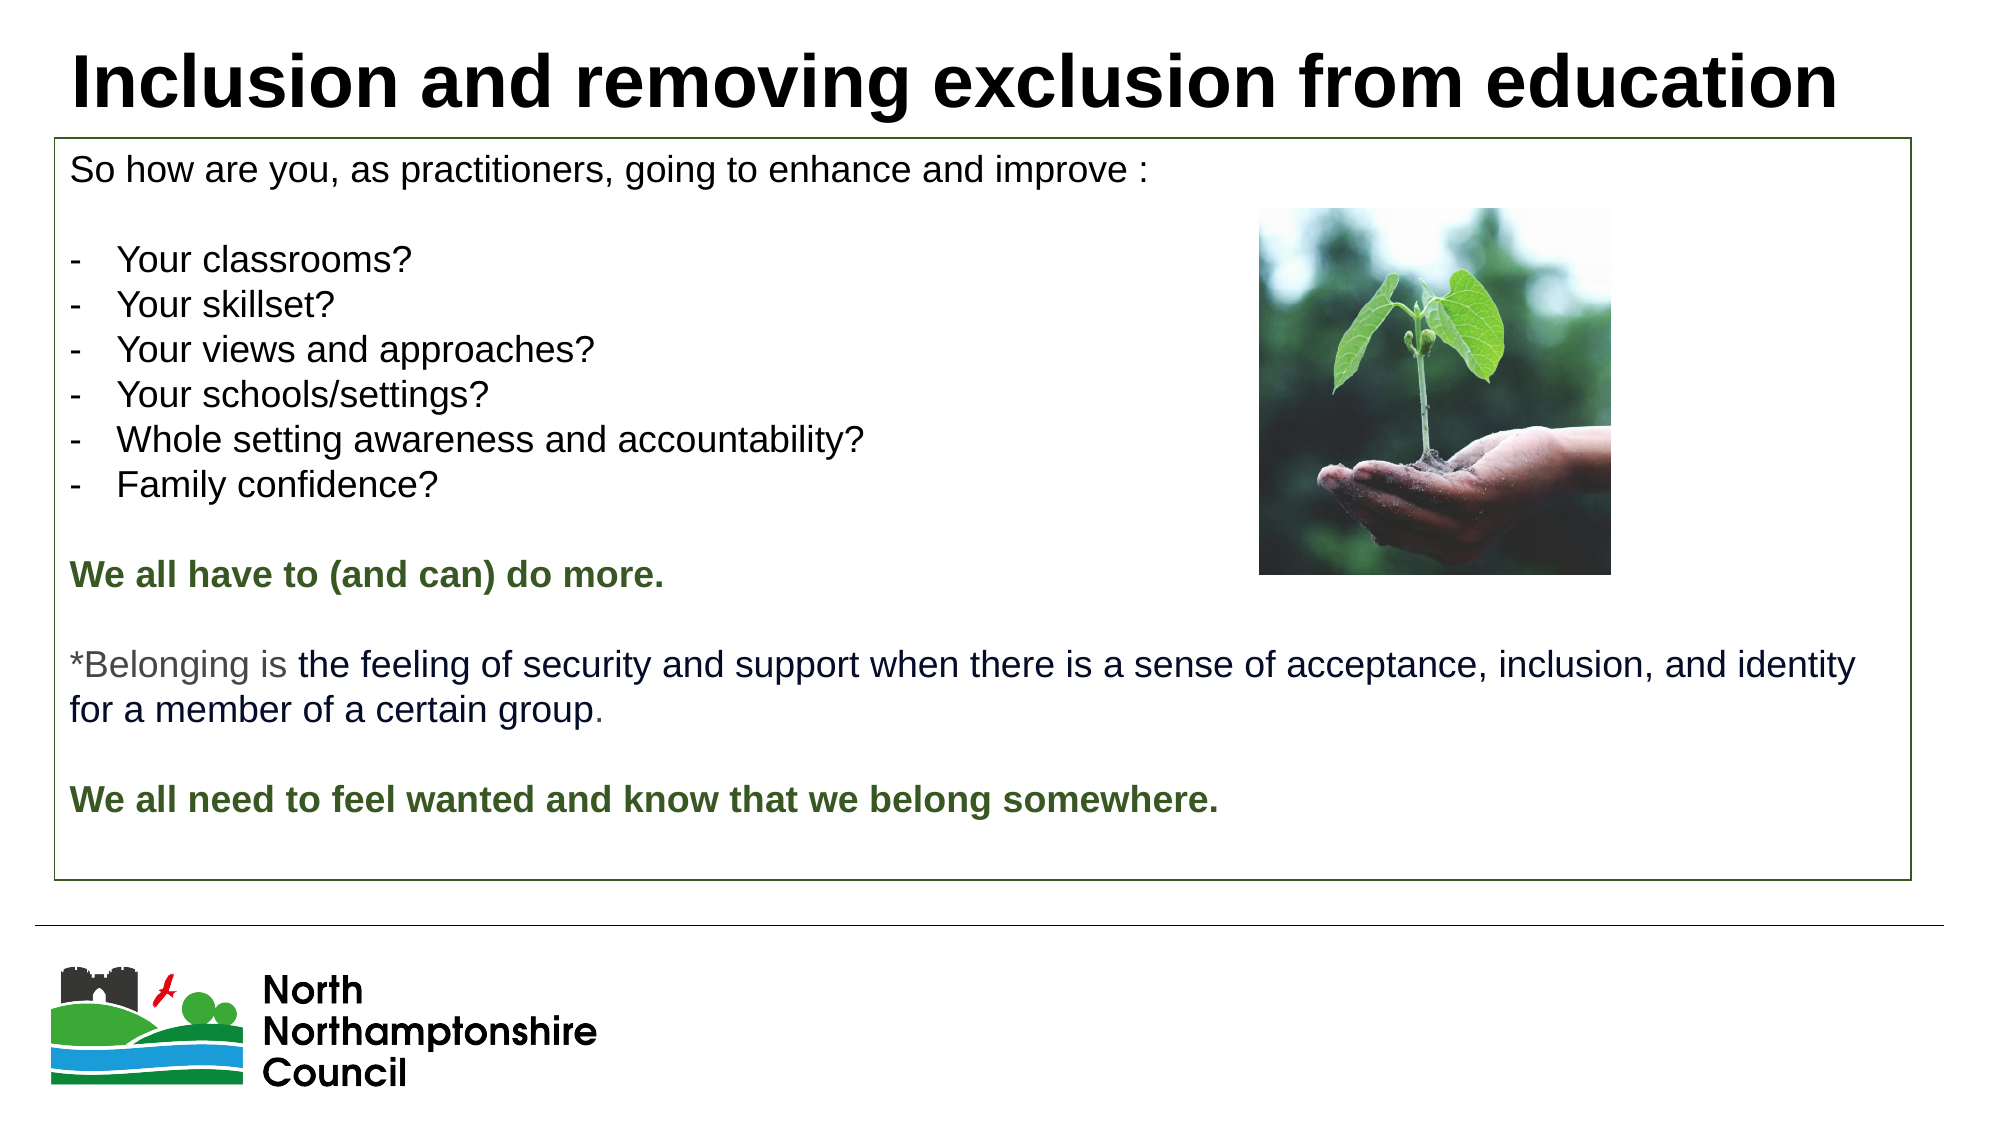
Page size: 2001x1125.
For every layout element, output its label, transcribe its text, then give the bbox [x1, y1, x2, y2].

picture [1259, 208, 1611, 575]
text_box So how are you, as practitioners, going to enhance and improve : Your classrooms? Your skillset? Your views and approaches? Your schools/settings? Whole setting awareness and accountability? Family confidence? We all have to (and can) do more. *Belonging is the feeling of security and support when there is a sense of acceptance, inclusion, and identity for a member of a certain group. We all need to feel wanted and know that we belong somewhere. [54, 137, 1912, 881]
text_box Inclusion and removing exclusion from education [56, 24, 1914, 131]
picture [34, 951, 610, 1101]
